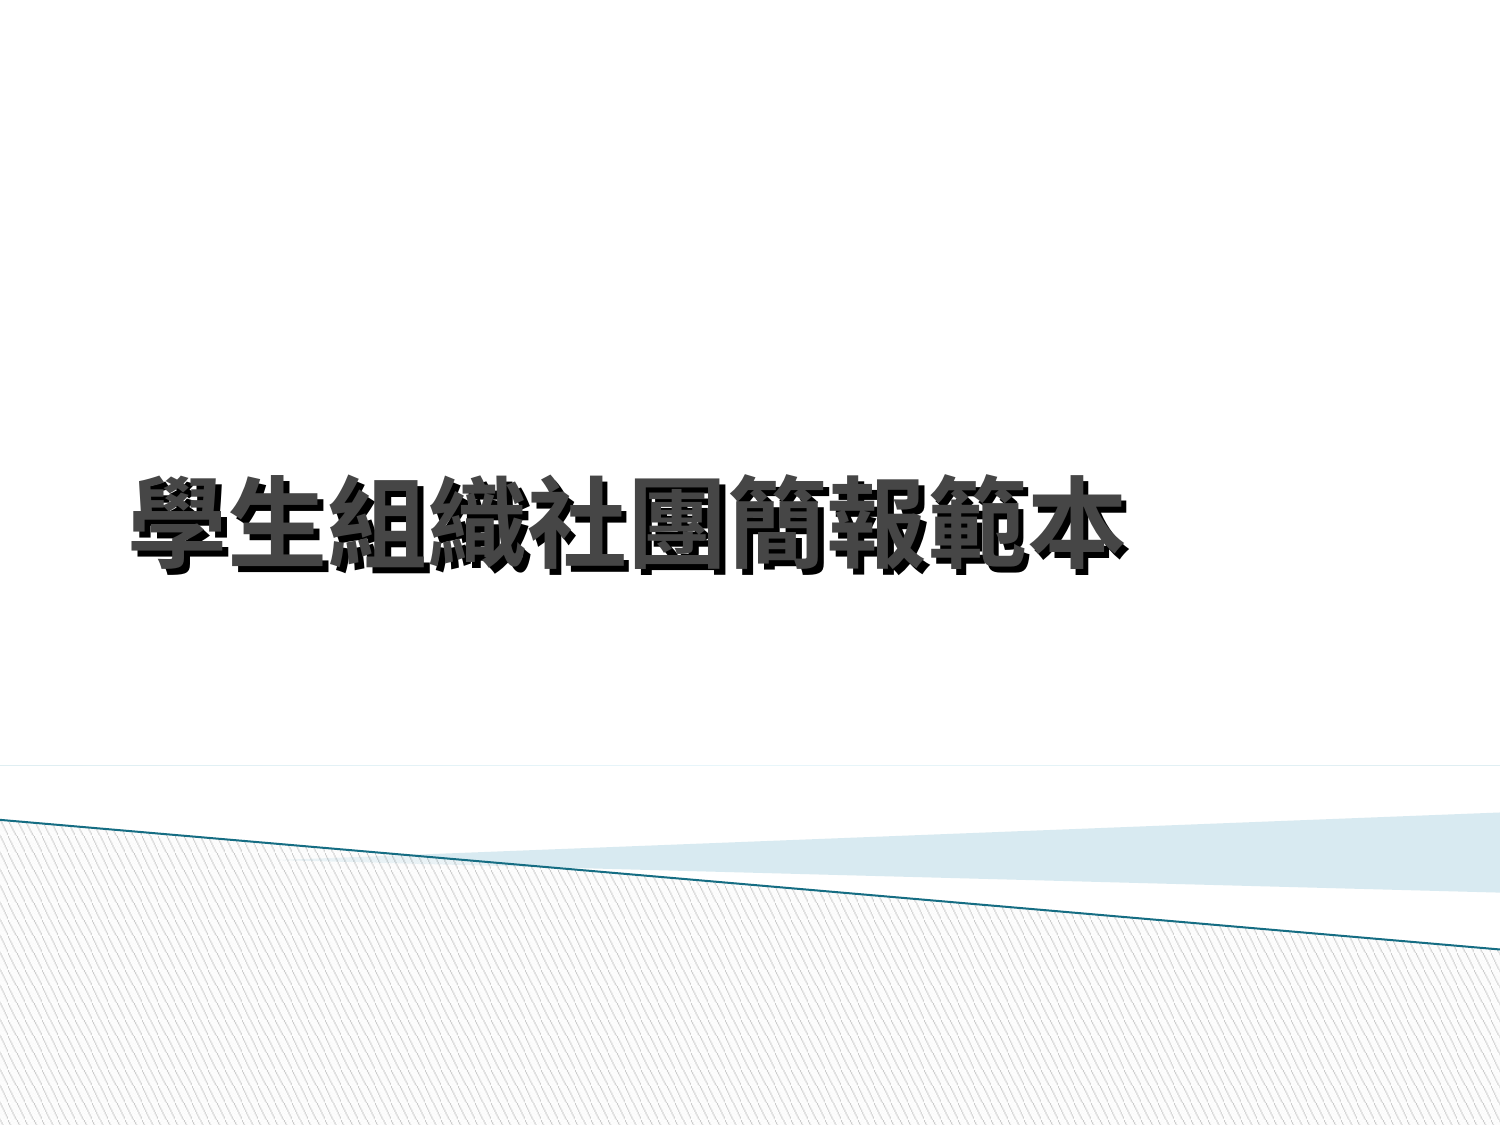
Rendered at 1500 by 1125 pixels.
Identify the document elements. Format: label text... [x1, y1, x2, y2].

title 學生組織社團簡報範本 [112, 287, 1388, 588]
